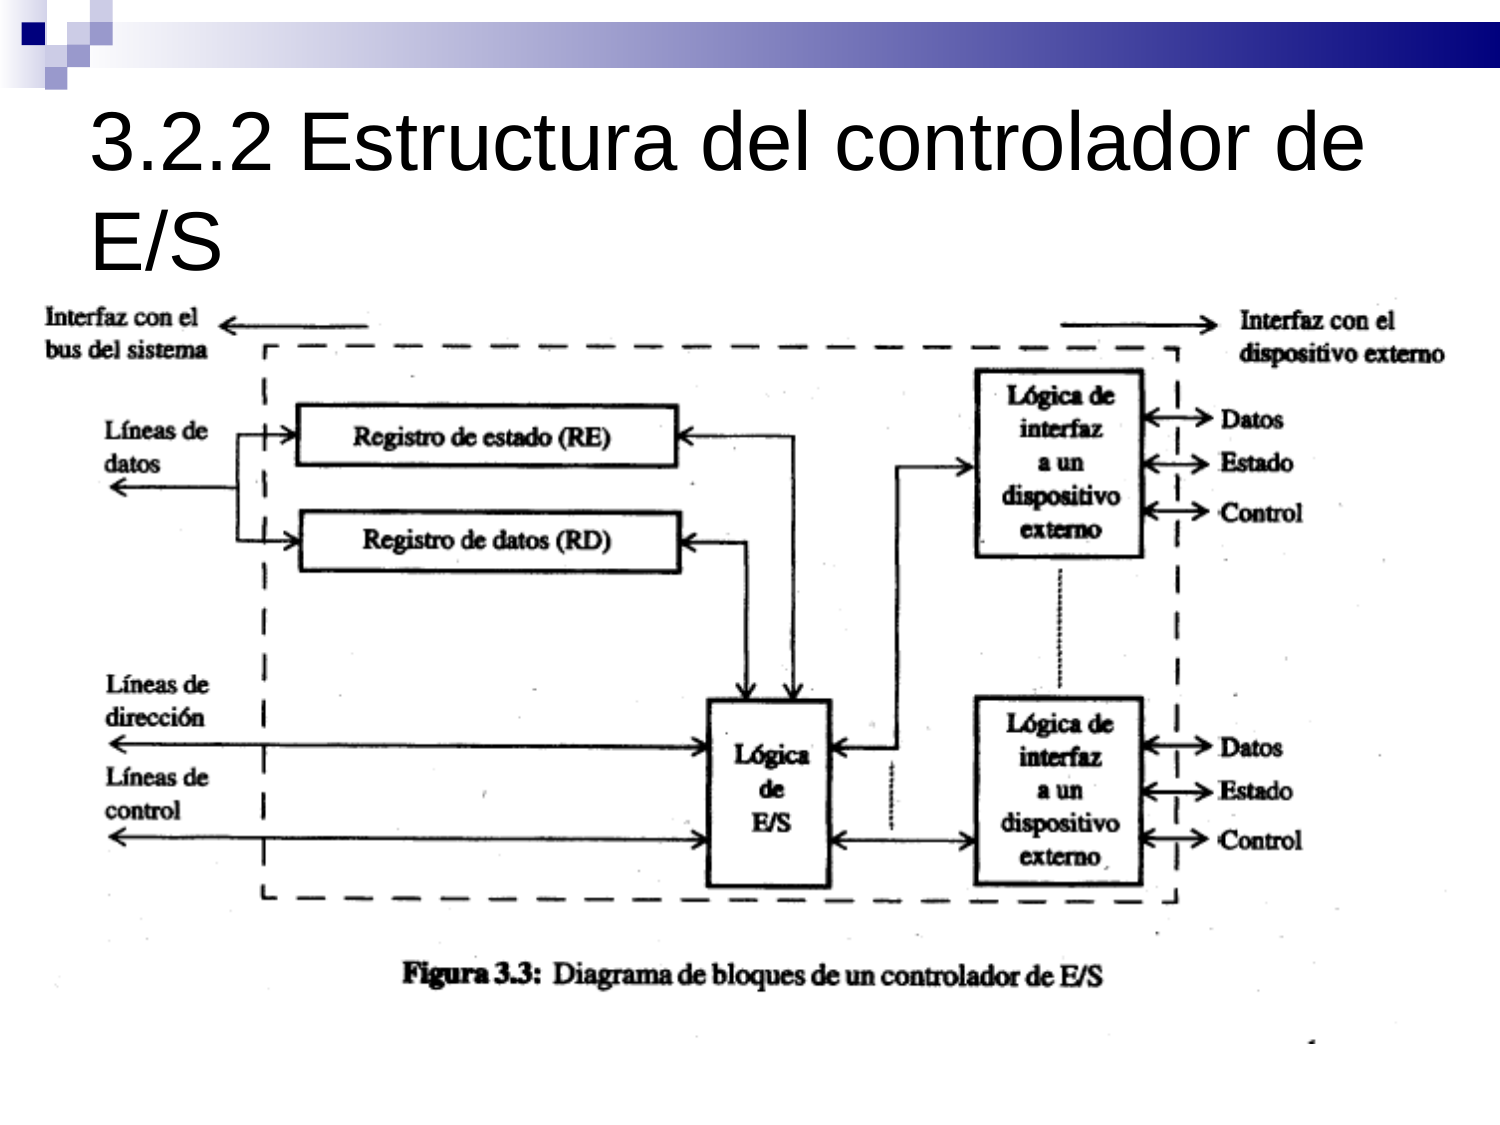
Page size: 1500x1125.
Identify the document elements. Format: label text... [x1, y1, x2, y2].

title 3.2.2 Estructura del controlador de E/S [75, 75, 1426, 290]
picture [41, 290, 1459, 1044]
